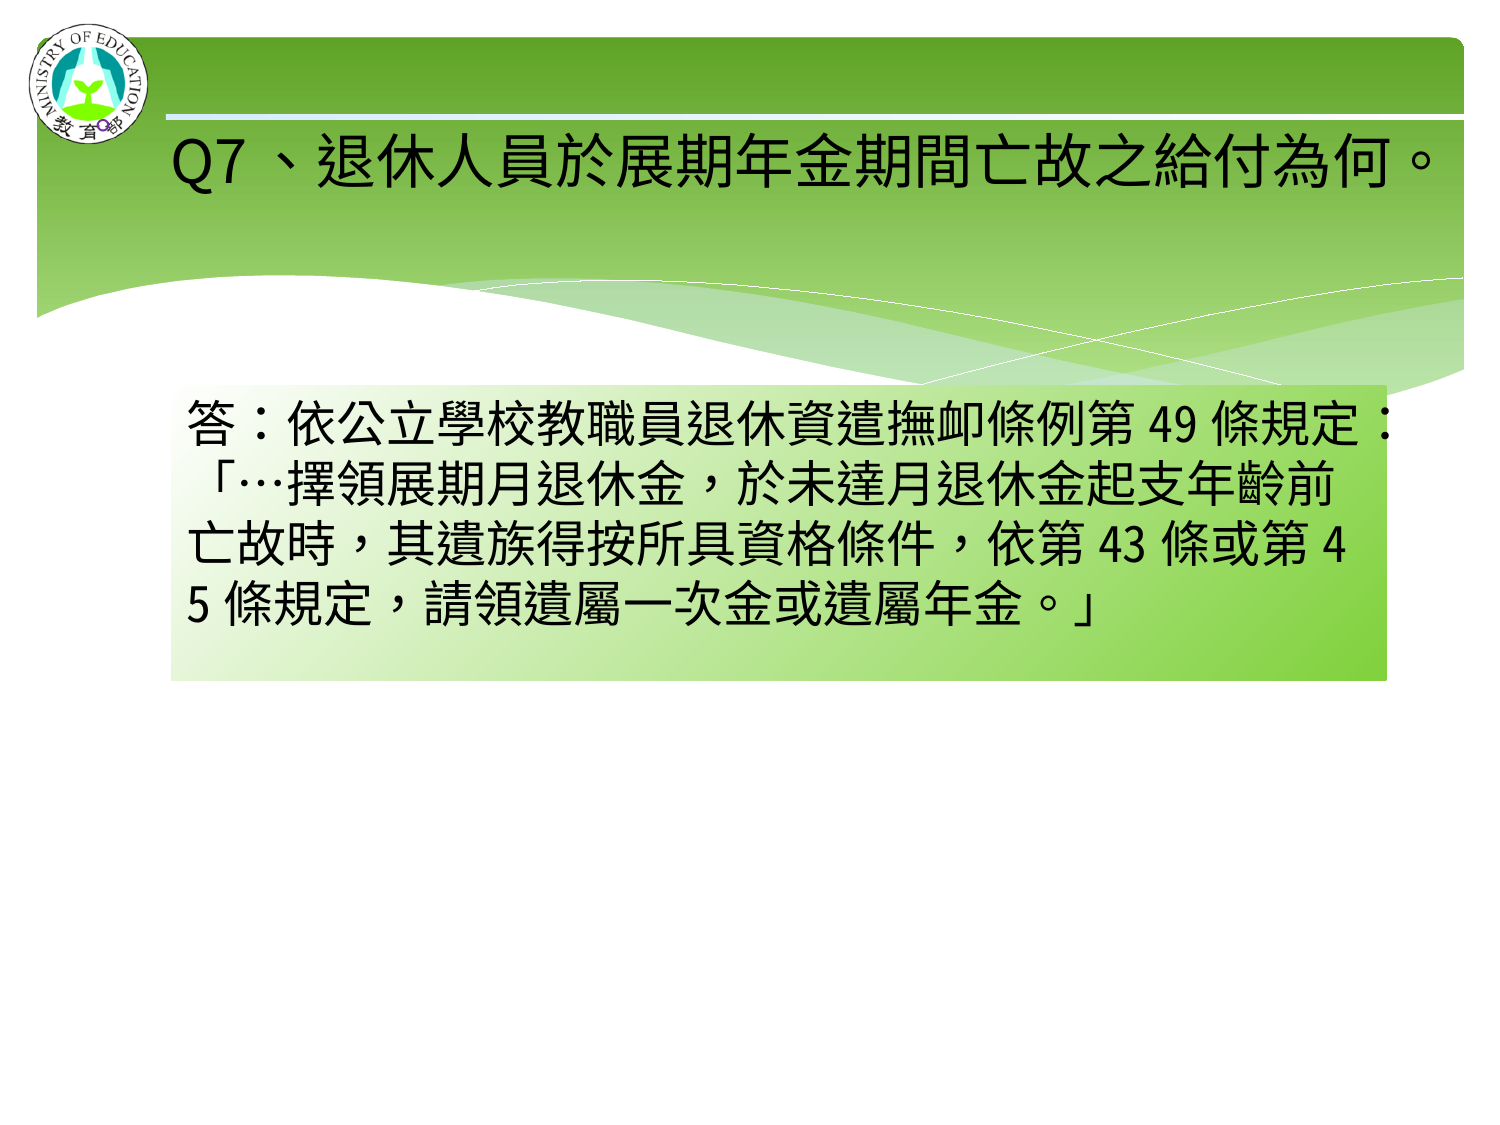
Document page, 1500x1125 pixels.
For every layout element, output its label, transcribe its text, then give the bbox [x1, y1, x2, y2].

text_box 。 [67, 92, 139, 158]
picture [27, 22, 149, 145]
title Q7、退休人員於展期年金期間亡故之給付為何。 [136, 93, 1487, 299]
list 答：依公立學校教職員退休資遣撫卹條例第49條規定：「…擇領展期月退休金，於未達月退休金起支年齡前亡故時，其遺族得按所具資格條件，依第43條或第45條規定，請領遺屬一次金或遺屬年金。」 [171, 385, 1387, 681]
